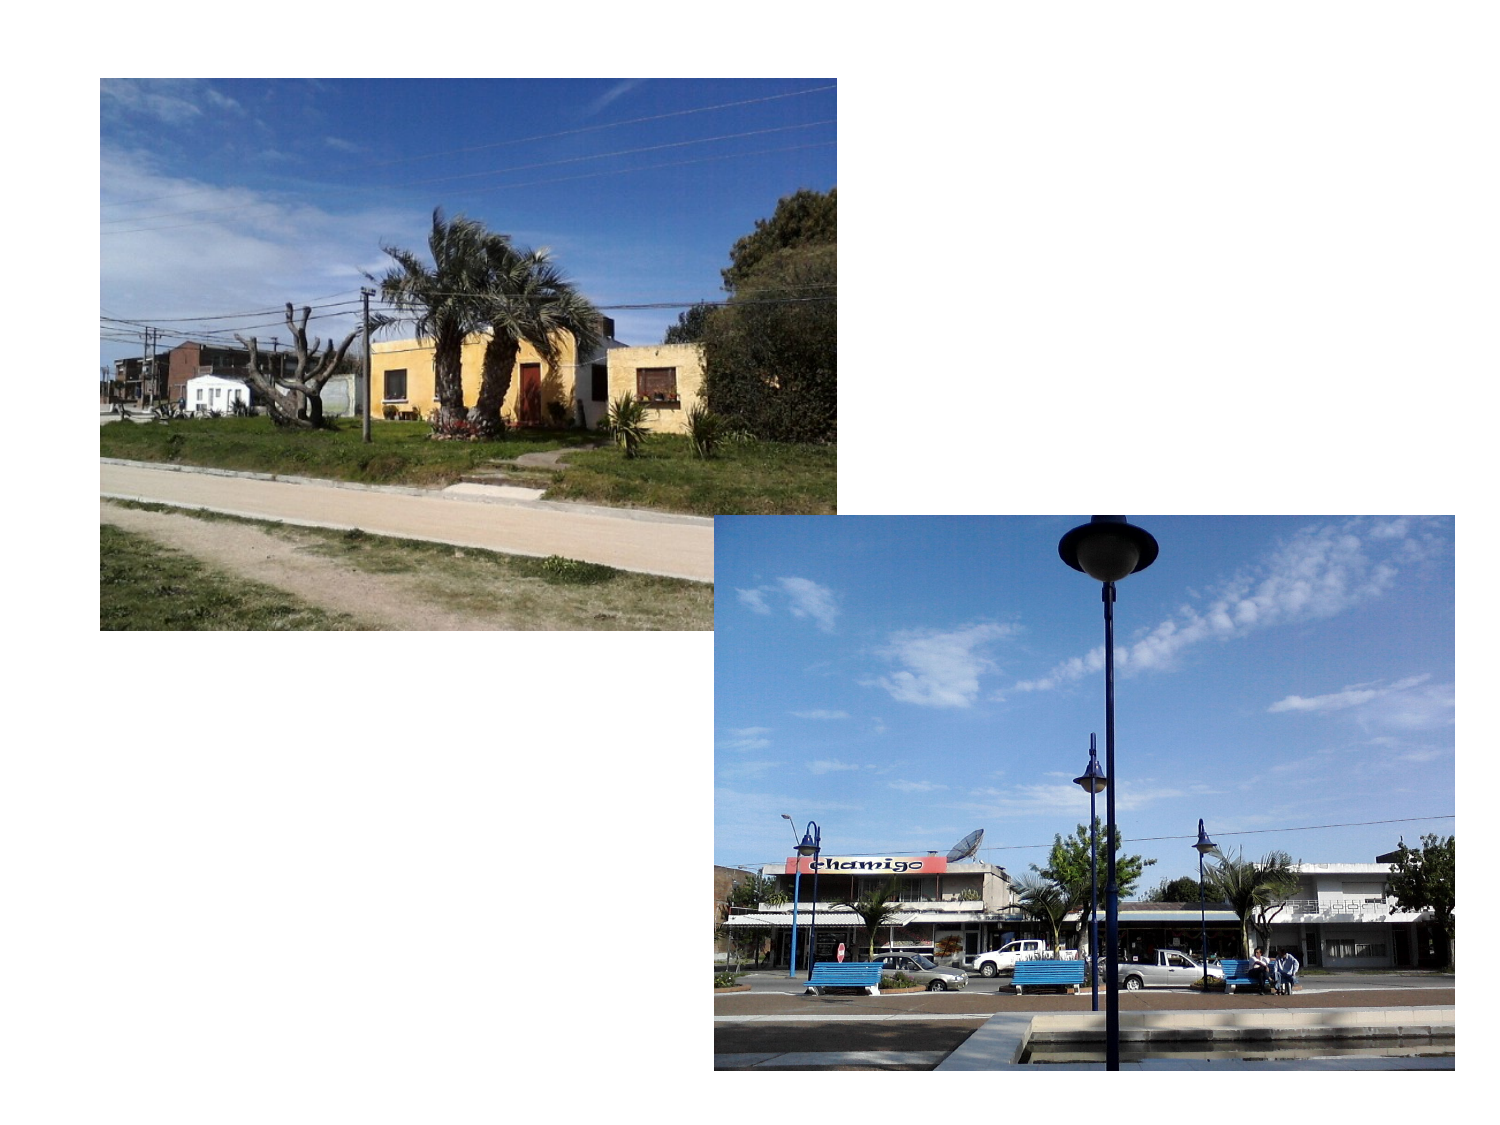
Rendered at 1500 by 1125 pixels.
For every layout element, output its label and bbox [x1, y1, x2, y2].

picture [100, 78, 1455, 1071]
